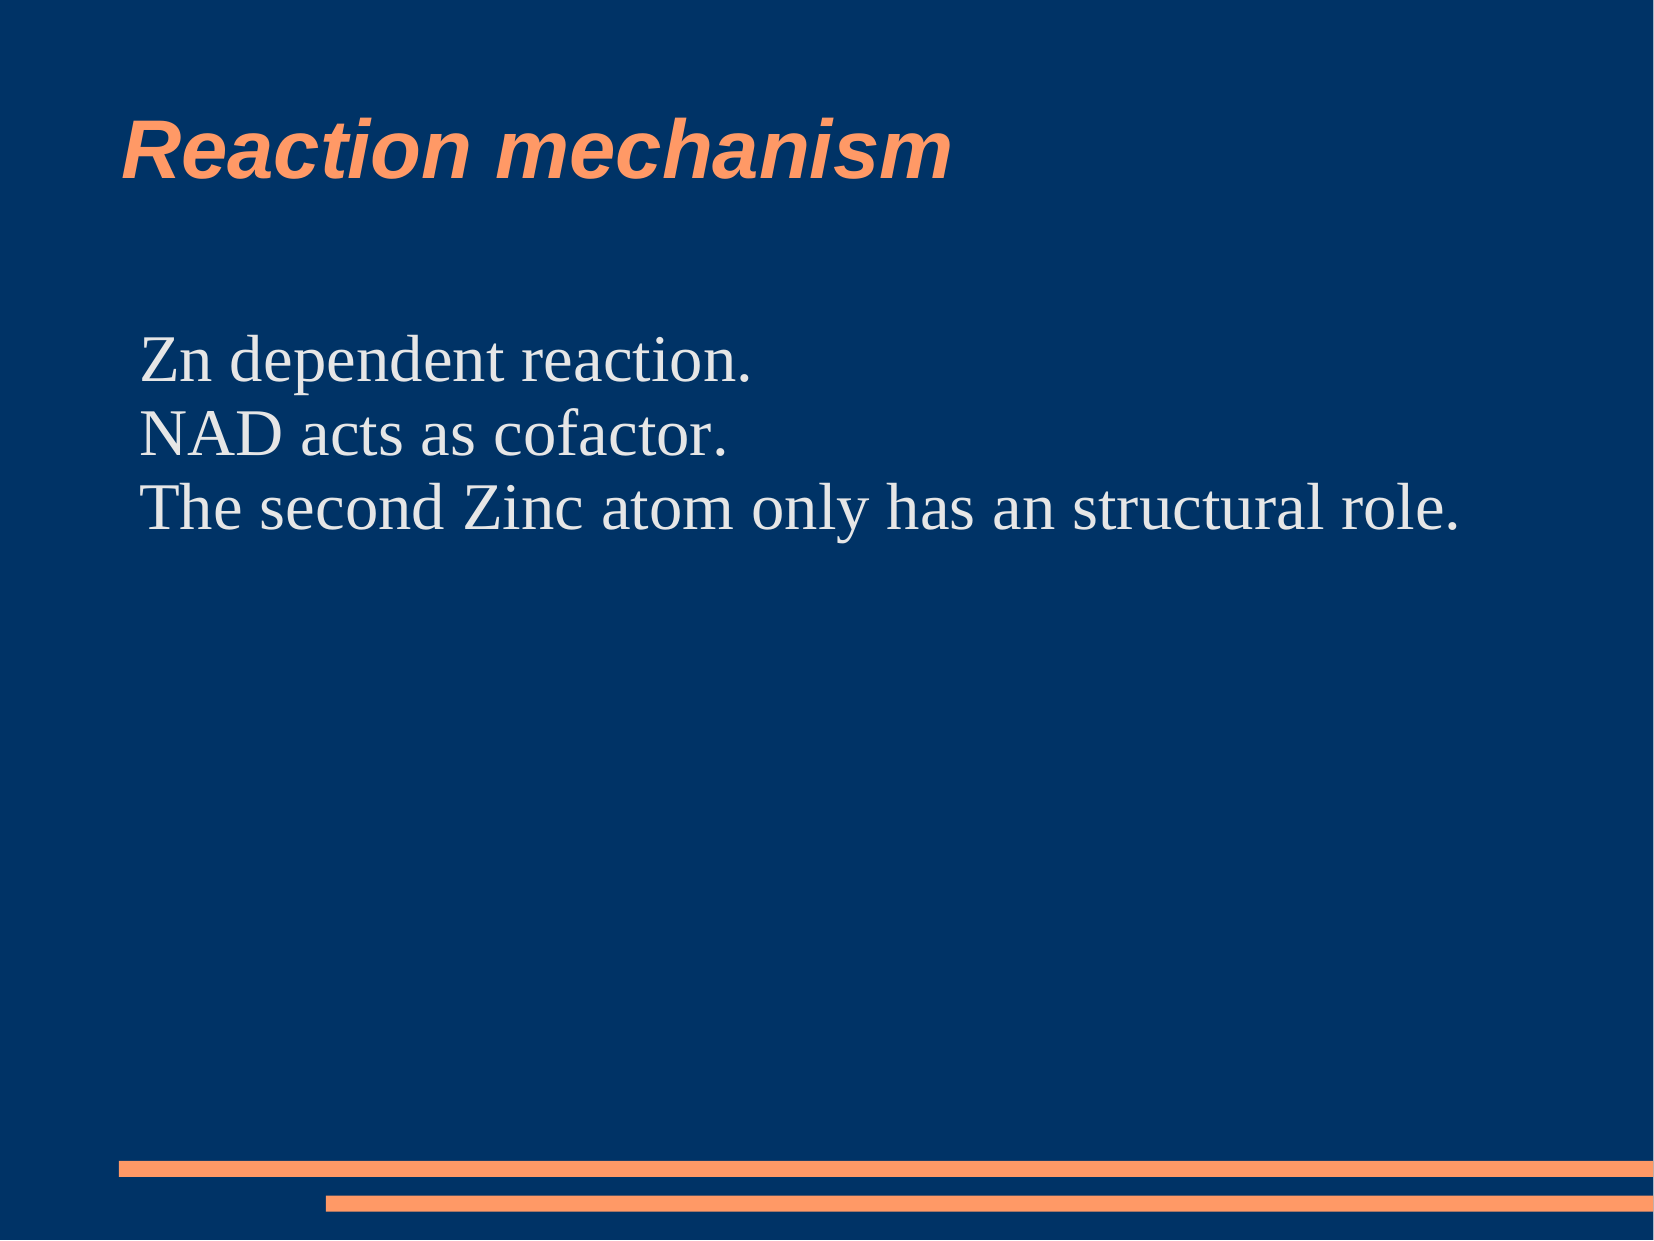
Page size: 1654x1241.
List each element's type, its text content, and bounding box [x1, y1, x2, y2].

list Zn dependent reaction. NAD acts as cofactor. The second Zinc atom only has an structural role. [121, 322, 1561, 1133]
title Reaction mechanism [121, 46, 1534, 254]
